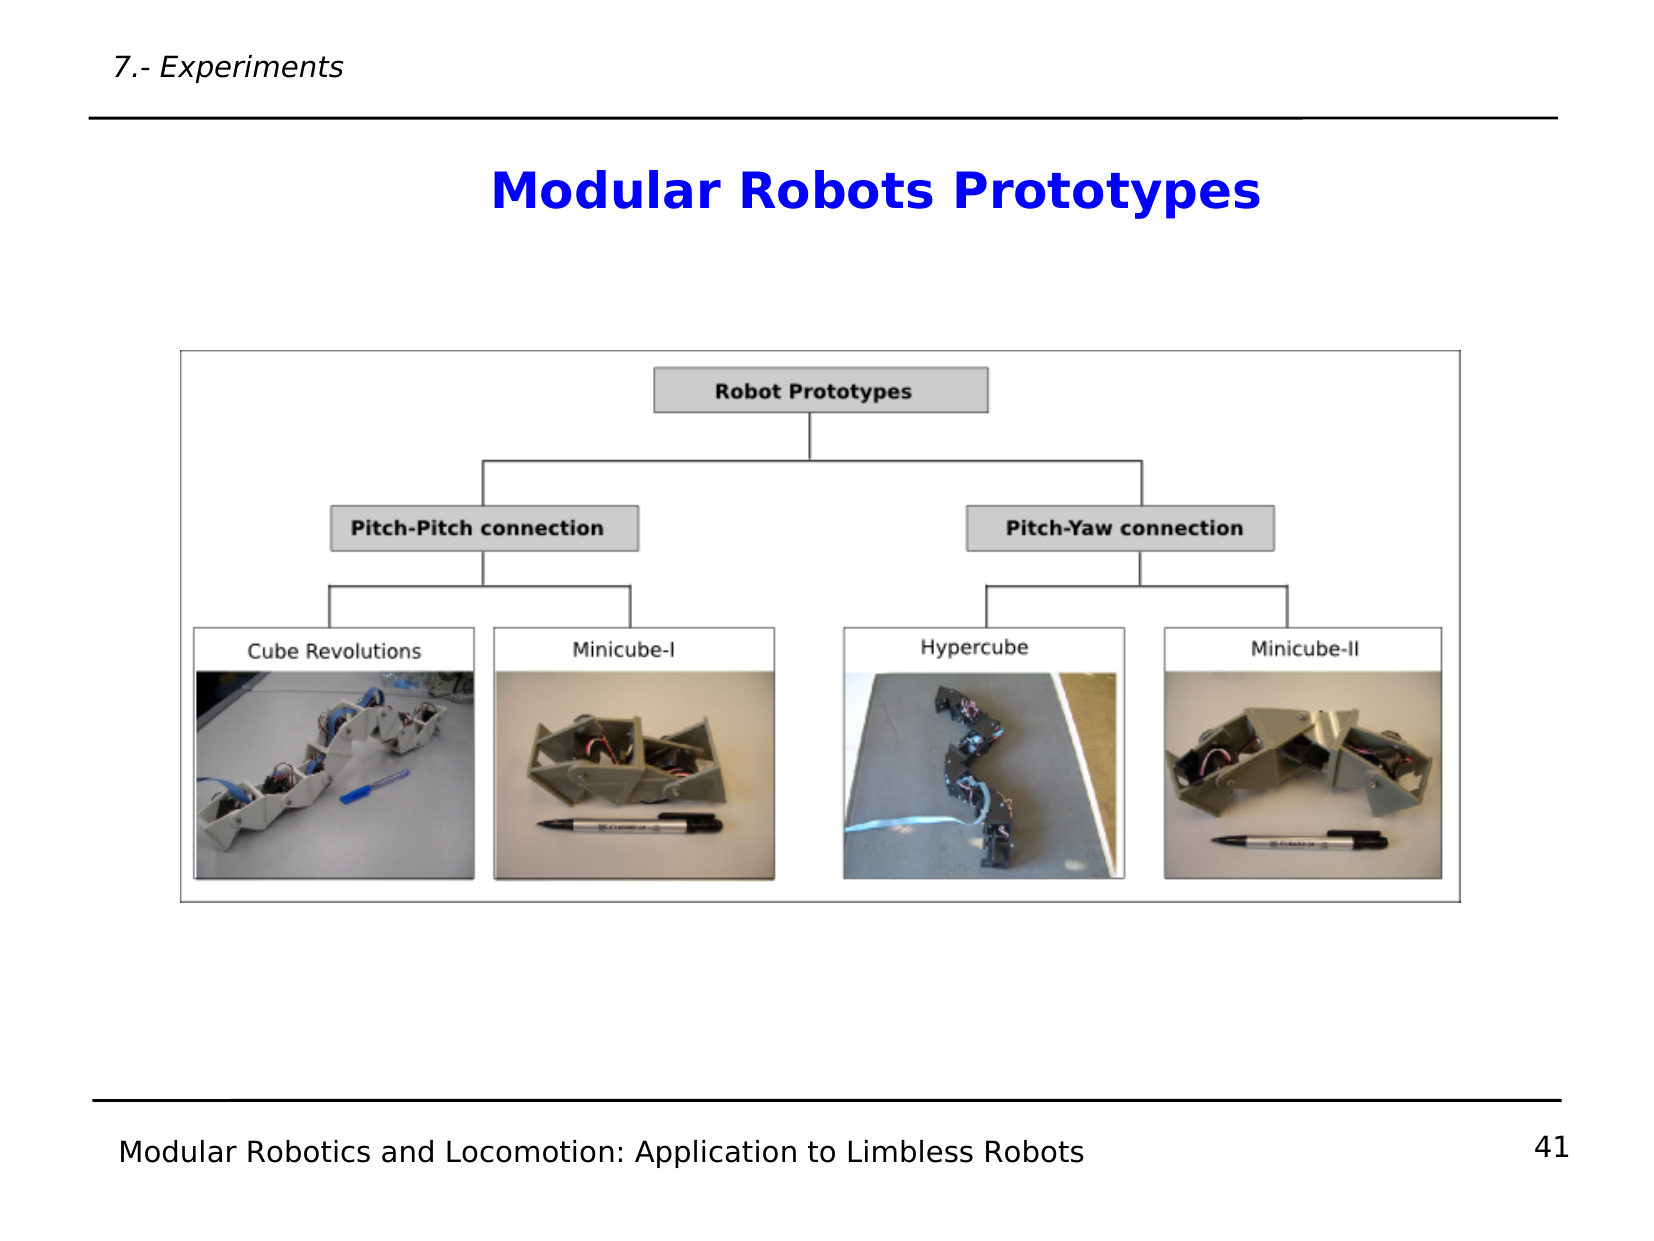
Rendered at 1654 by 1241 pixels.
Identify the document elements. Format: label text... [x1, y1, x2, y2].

picture [180, 350, 1461, 903]
text_box Modular Robots Prototypes [475, 154, 1263, 228]
text_box 7.- Experiments [97, 42, 360, 93]
text_box Modular Robotics and Locomotion: Application to Limbless Robots [103, 1128, 1101, 1178]
